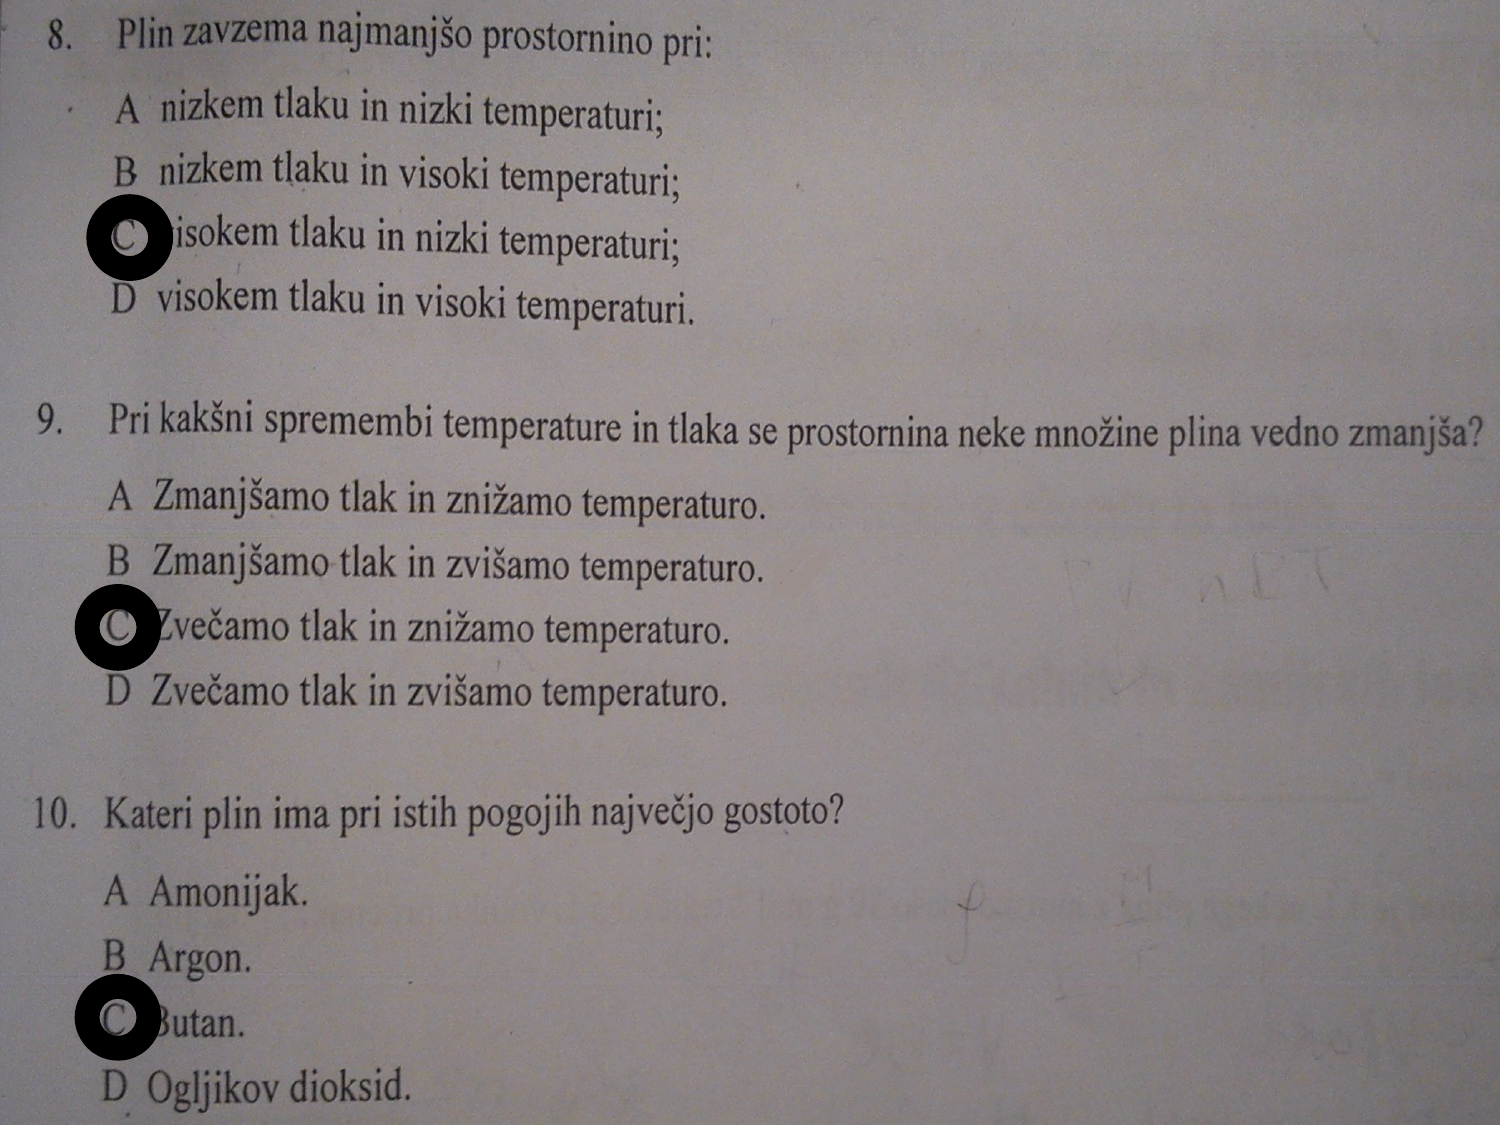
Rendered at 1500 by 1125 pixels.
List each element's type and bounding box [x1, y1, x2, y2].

text_box [76, 976, 160, 1059]
text_box [76, 586, 160, 669]
picture [0, 0, 1500, 1125]
text_box [88, 196, 172, 279]
